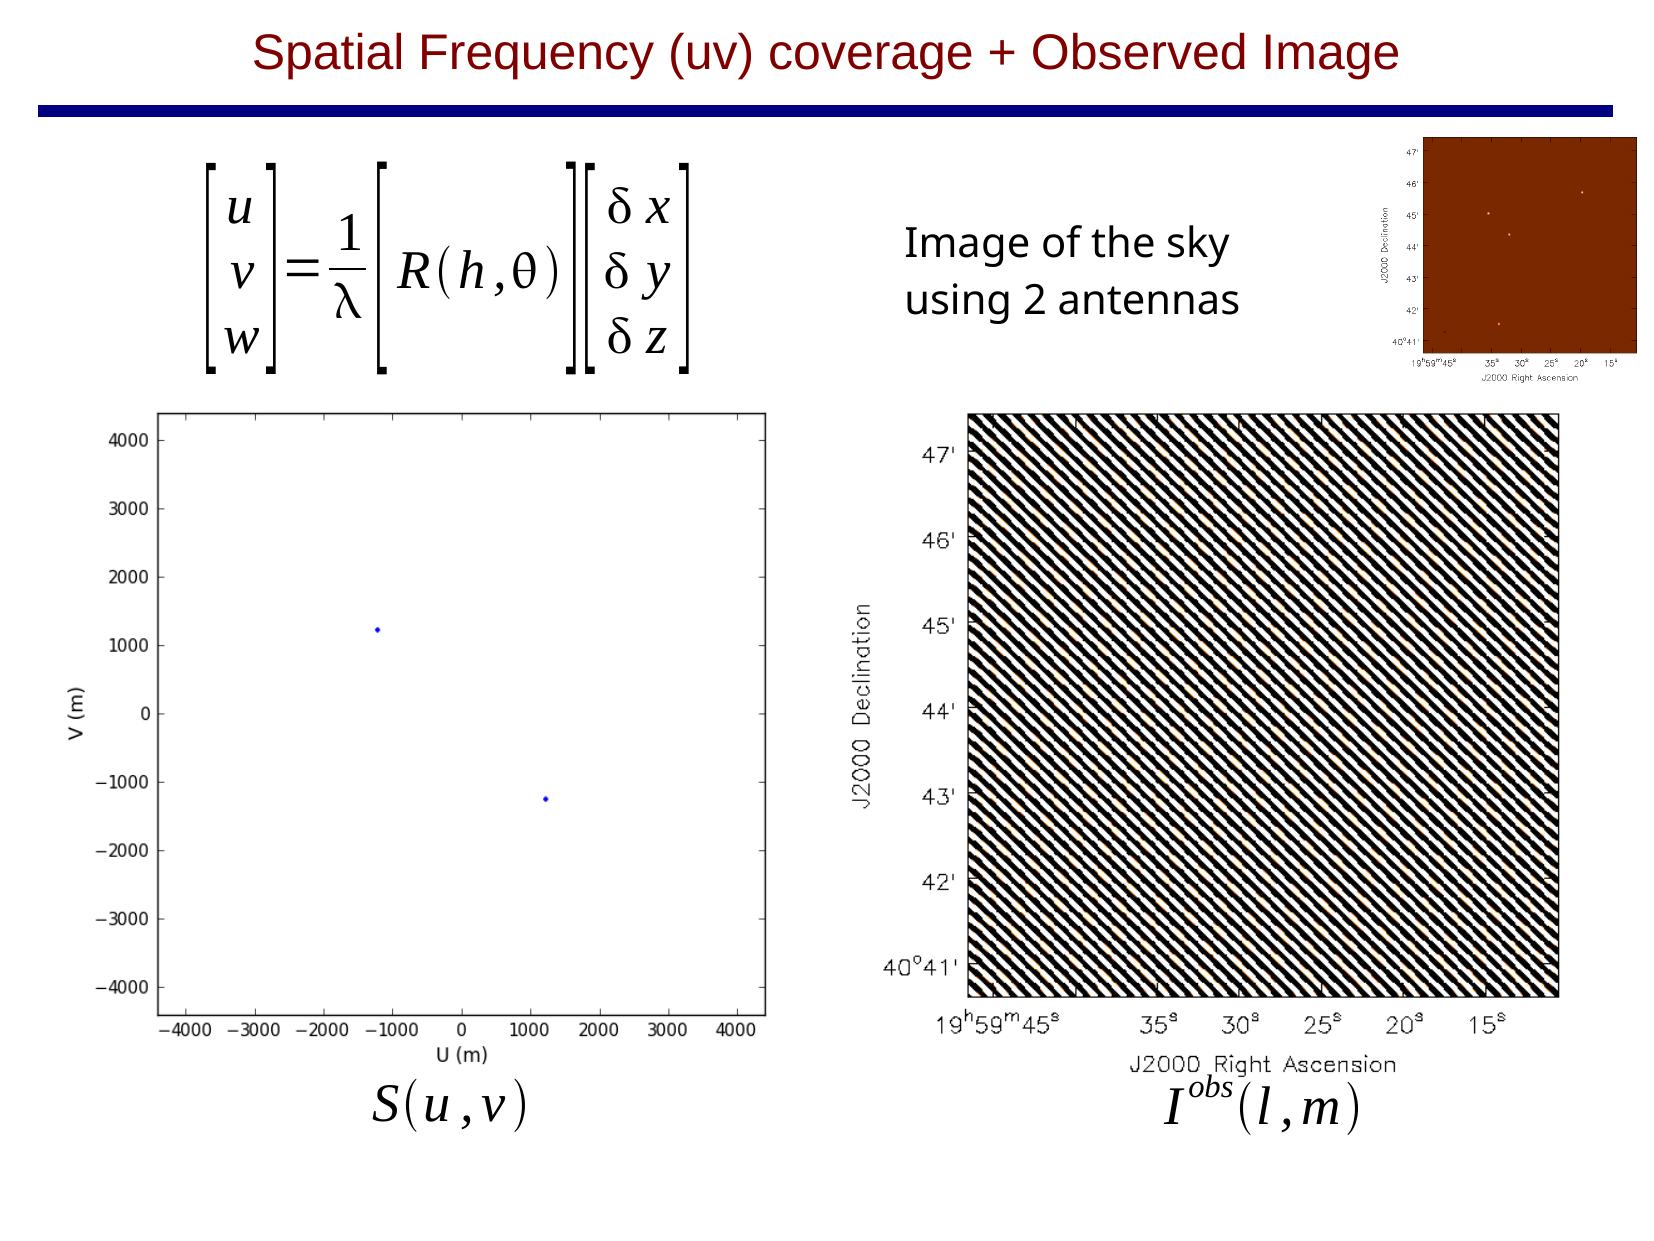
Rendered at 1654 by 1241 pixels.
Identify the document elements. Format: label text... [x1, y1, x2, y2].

title Spatial Frequency (uv) coverage + Observed Image [82, 15, 1571, 89]
picture [60, 119, 1653, 1160]
chart [355, 1073, 541, 1136]
text_box Image of the sky using 2 antennas [889, 148, 1323, 377]
chart [1147, 1070, 1375, 1140]
chart [189, 158, 708, 377]
